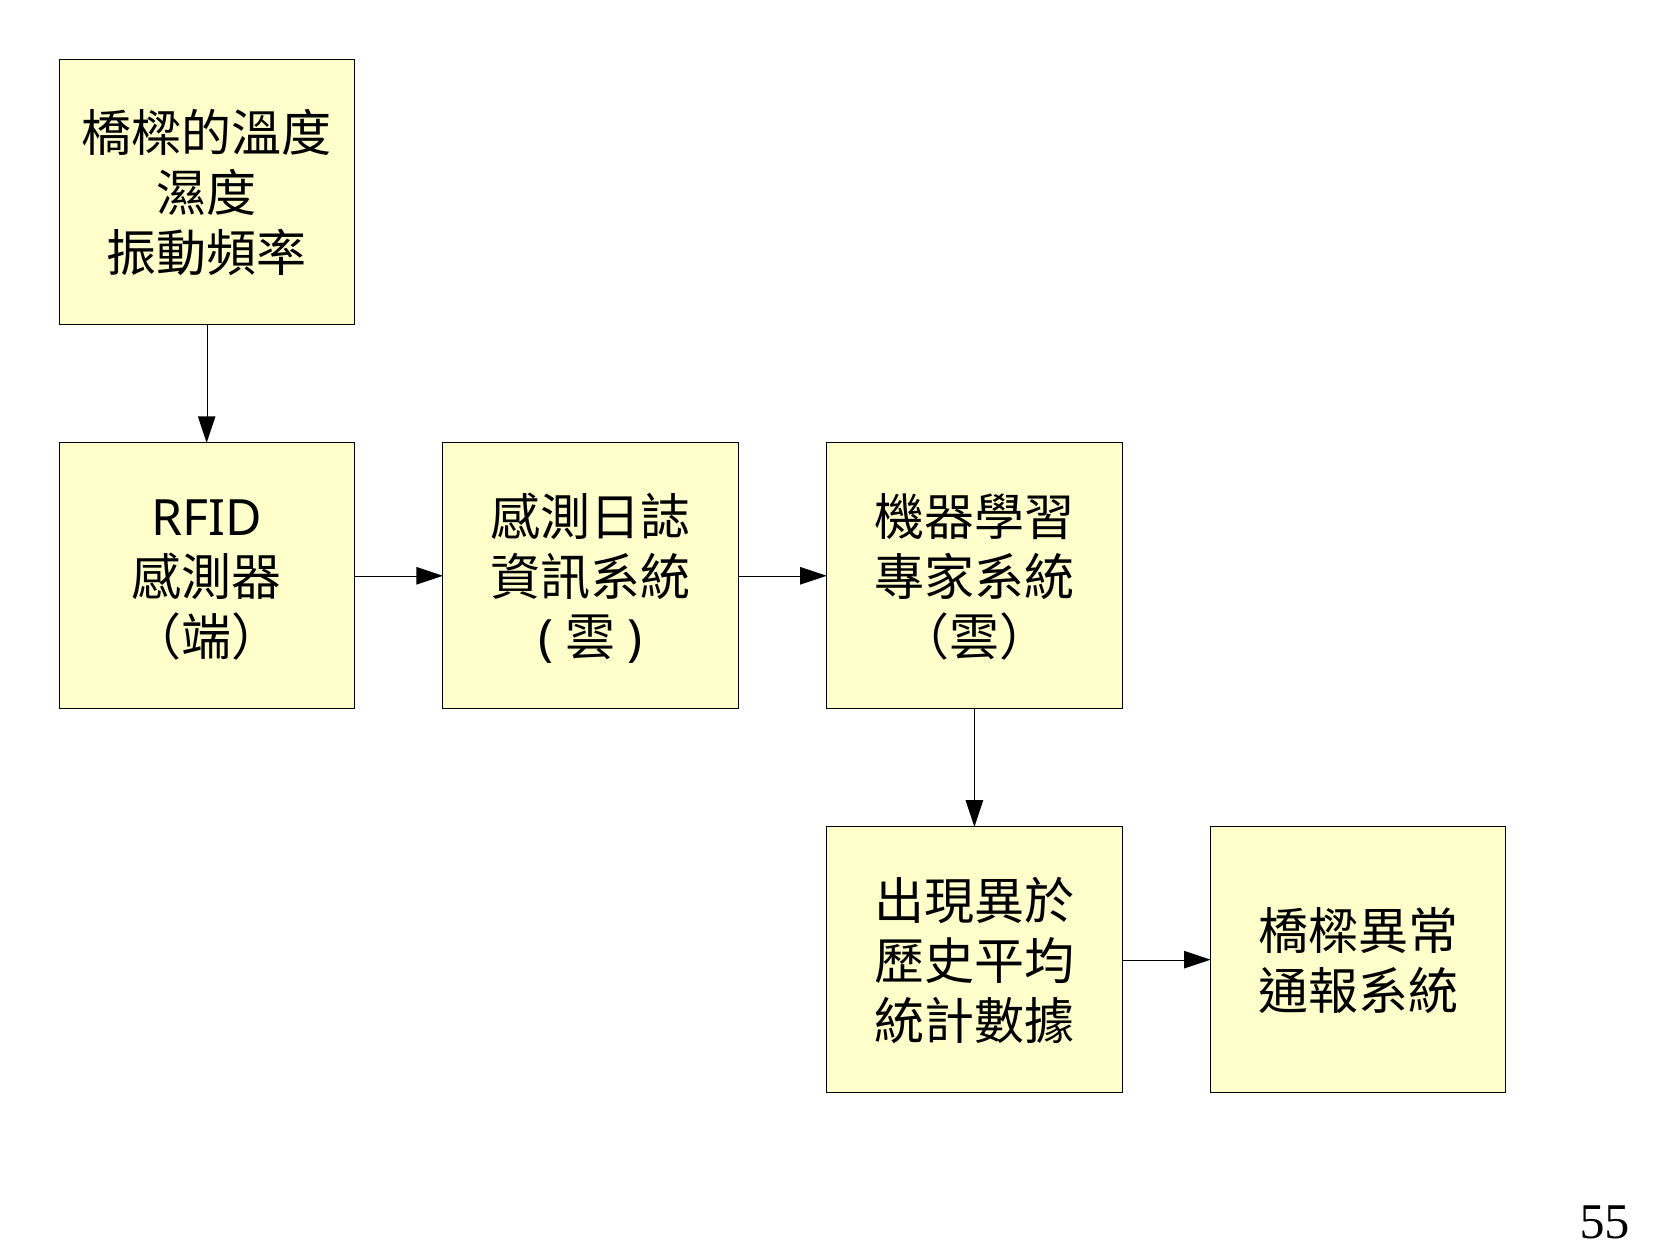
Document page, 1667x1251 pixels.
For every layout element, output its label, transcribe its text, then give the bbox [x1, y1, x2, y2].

text_box RFID 感測器 （端） [59, 442, 355, 709]
text_box 機器學習 專家系統 （雲） [826, 442, 1123, 709]
text_box 出現異於 歷史平均 統計數據 [826, 826, 1123, 1093]
text_box 橋樑的溫度 濕度 振動頻率 [59, 59, 355, 325]
text_box 橋樑異常 通報系統 [1210, 826, 1506, 1093]
text_box 感測日誌 資訊系統 (雲) [442, 442, 739, 709]
